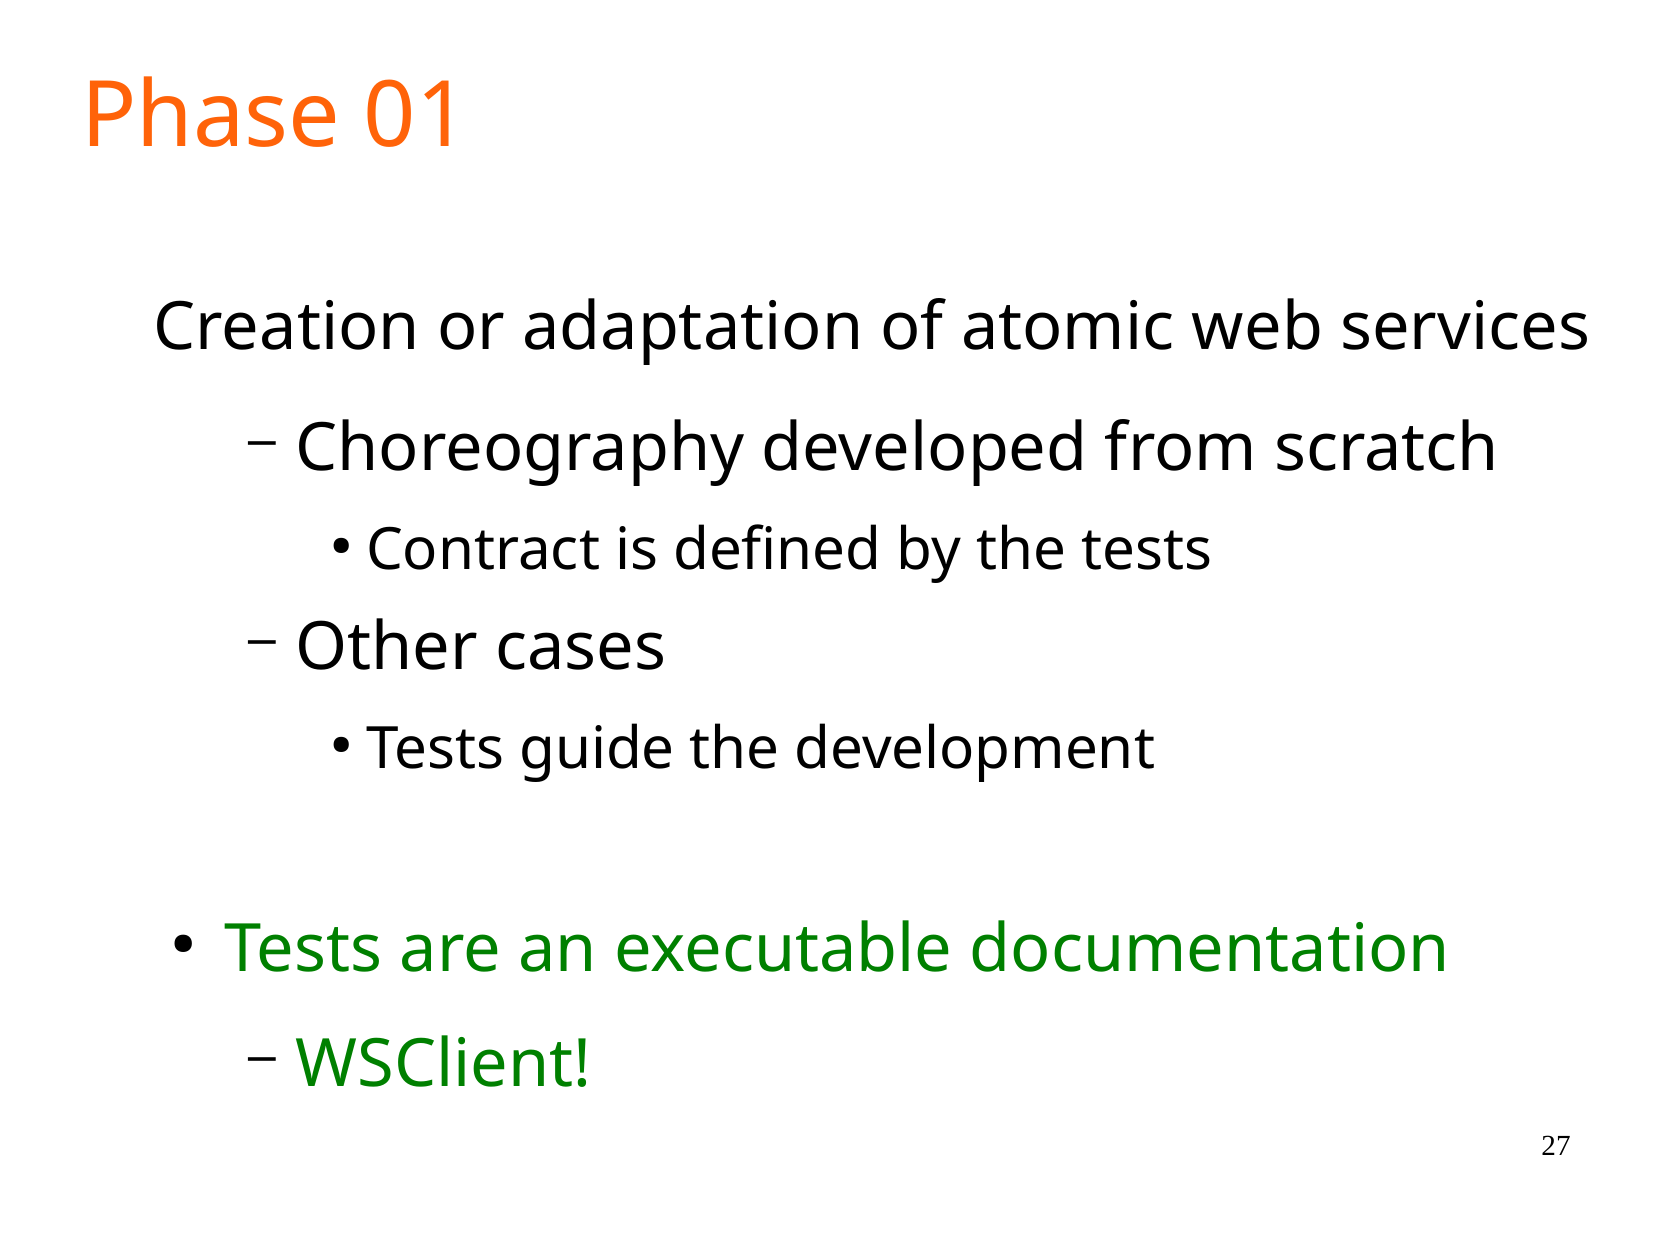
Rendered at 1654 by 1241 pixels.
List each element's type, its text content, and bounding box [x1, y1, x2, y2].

title Phase 01 [81, 17, 1570, 204]
list Creation or adaptation of atomic web services Choreography developed from scratch Contract is defined by the tests Other cases Tests guide the development Tests are an executable documentation WSClient! [82, 278, 1654, 1201]
